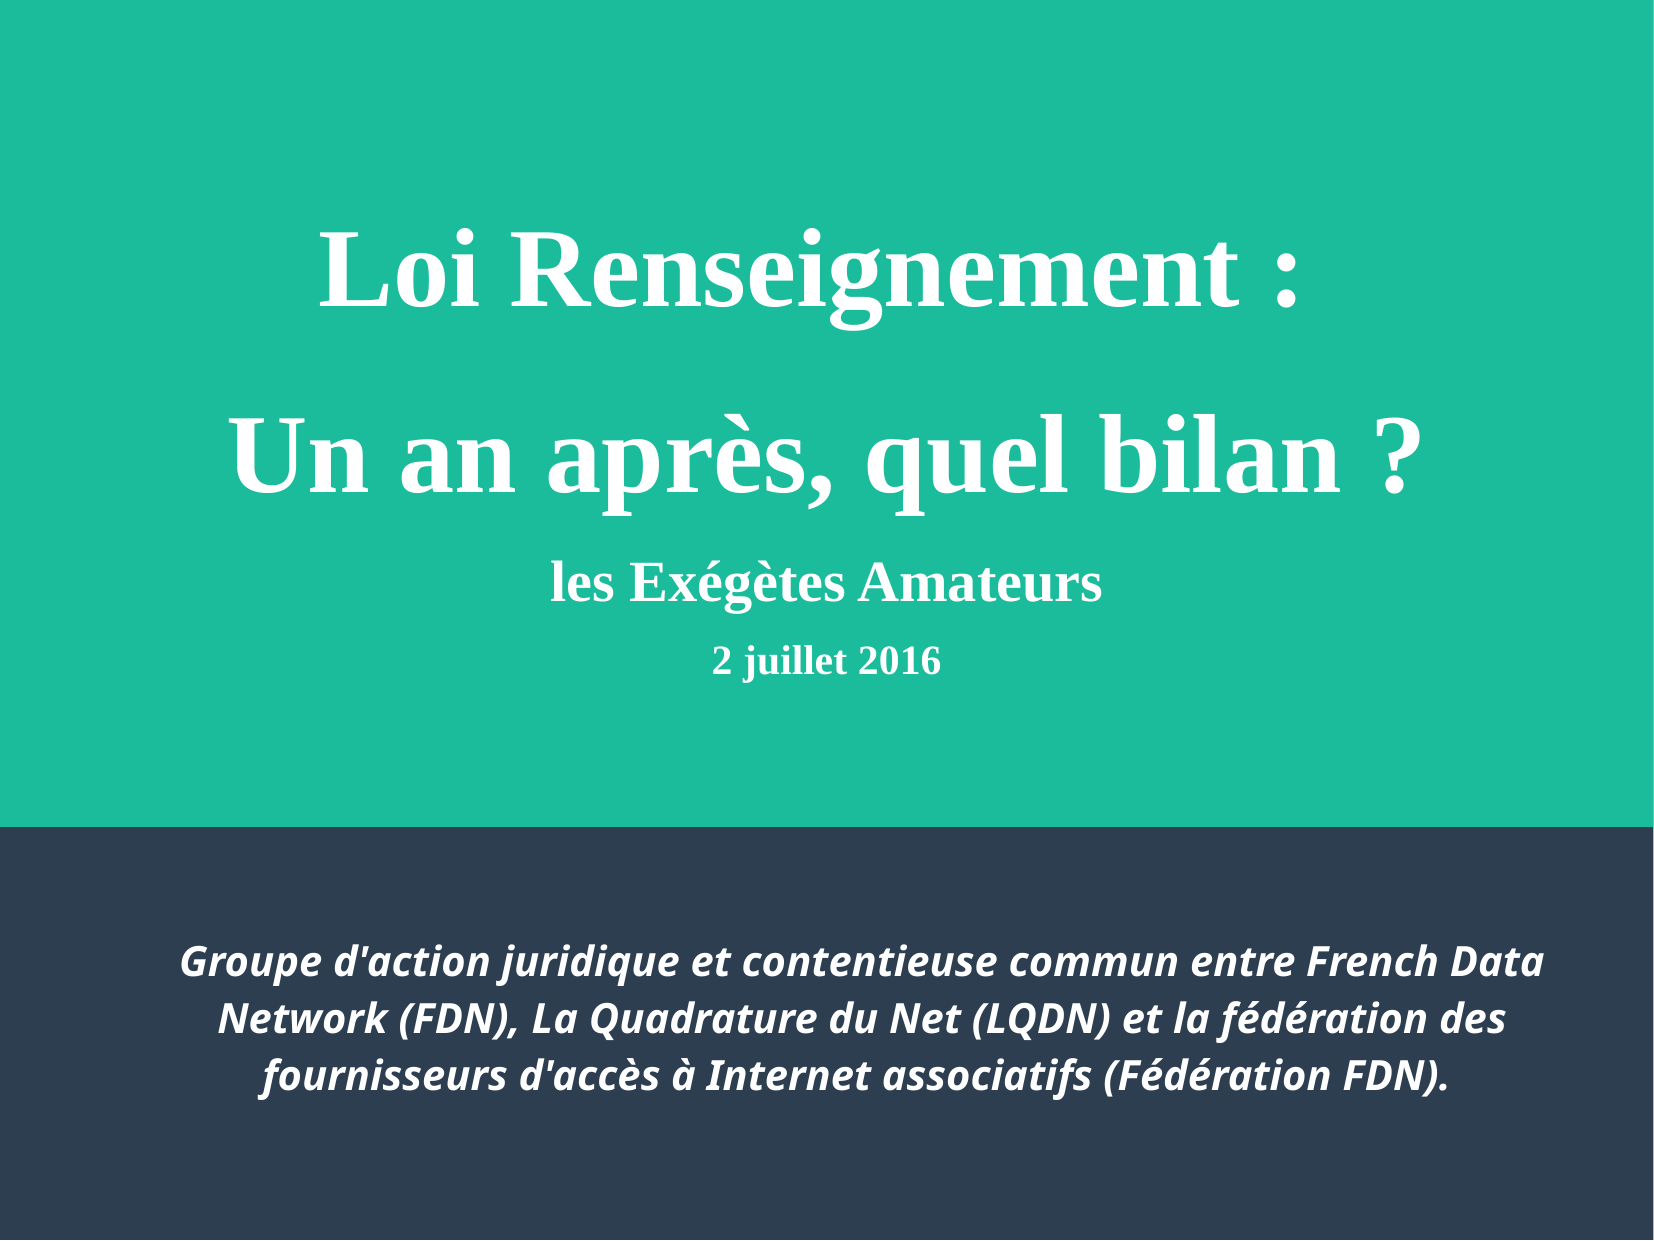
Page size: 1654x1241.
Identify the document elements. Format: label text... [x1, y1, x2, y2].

title Loi Renseignement : Un an après, quel bilan ? les Exégètes Amateurs 2 juillet 2016 [59, 118, 1595, 709]
list Groupe d'action juridique et contentieuse commun entre French Data Network (FDN), La Quadrature du Net (LQDN) et la fédération des fournisseurs d'accès à Internet associatifs (Fédération FDN). [59, 856, 1595, 1182]
